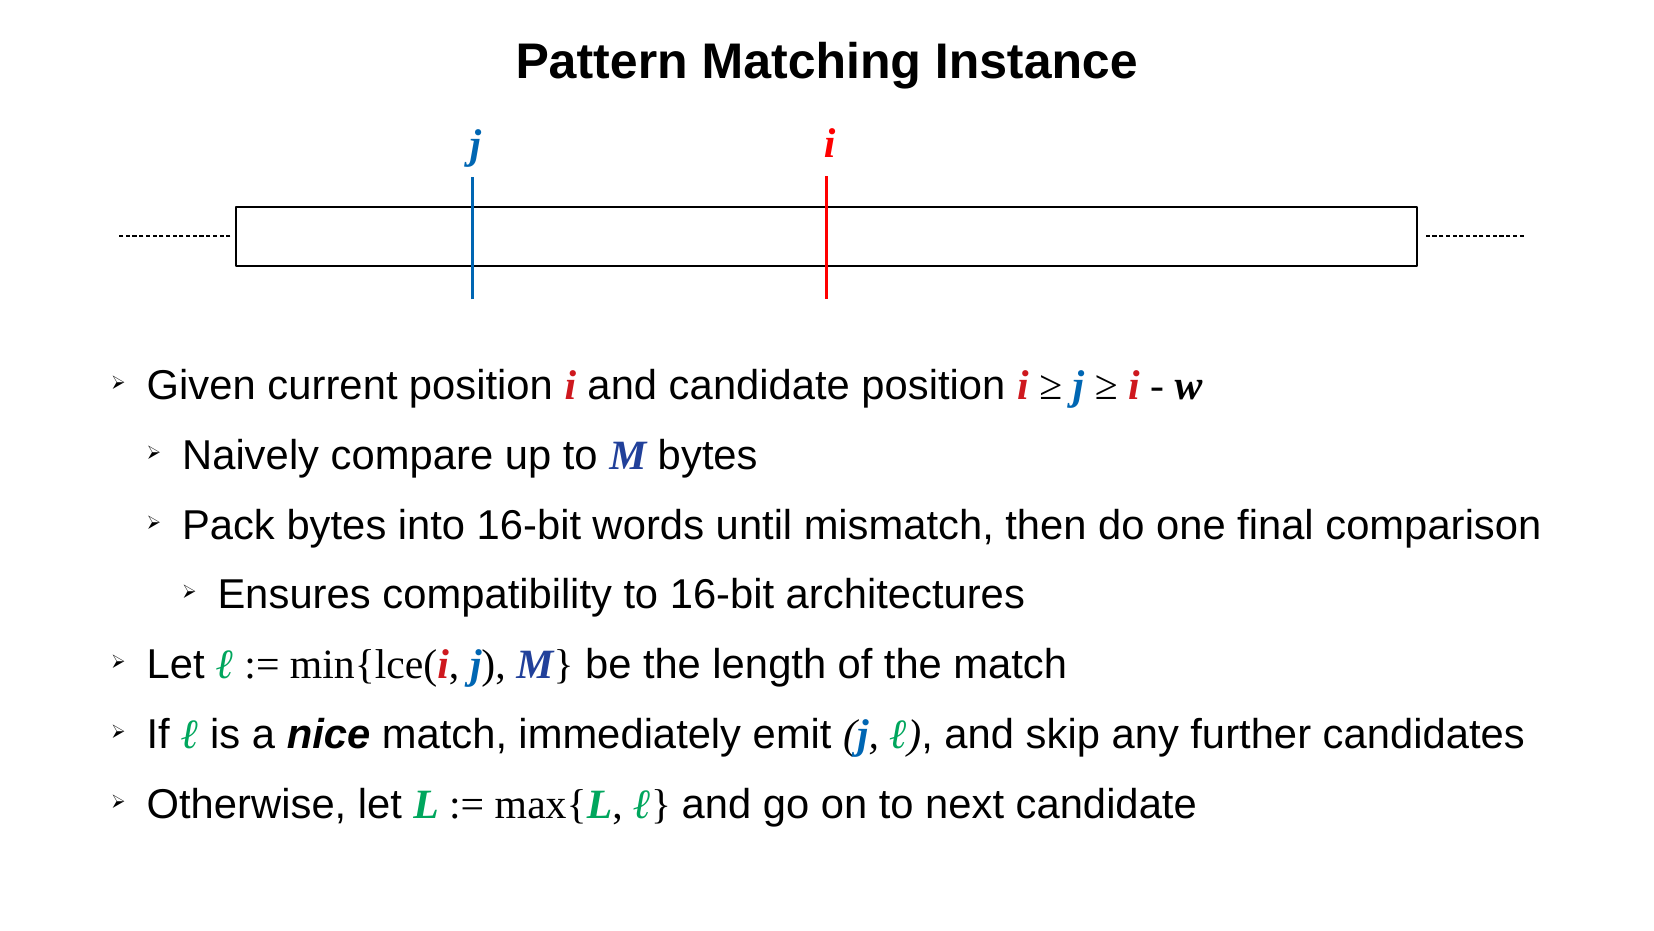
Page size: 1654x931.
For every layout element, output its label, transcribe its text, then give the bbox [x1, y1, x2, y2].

text_box i [809, 113, 851, 175]
text_box Pattern Matching Instance [236, 0, 1418, 125]
text_box j [454, 113, 497, 175]
text_box Given current position i and candidate position i ≥ j ≥ i - w Naively compare up to M bytes Pack bytes into 16-bit words until mismatch, then do one final comparison Ensures compatibility to 16-bit architectures Let ℓ := min{lce(i, j), M} be the length of the match If ℓ is a nice match, immediately emit (j, ℓ), and skip any further candidates Otherwise, let L := max{L, ℓ} and go on to next candidate [96, 330, 1558, 836]
